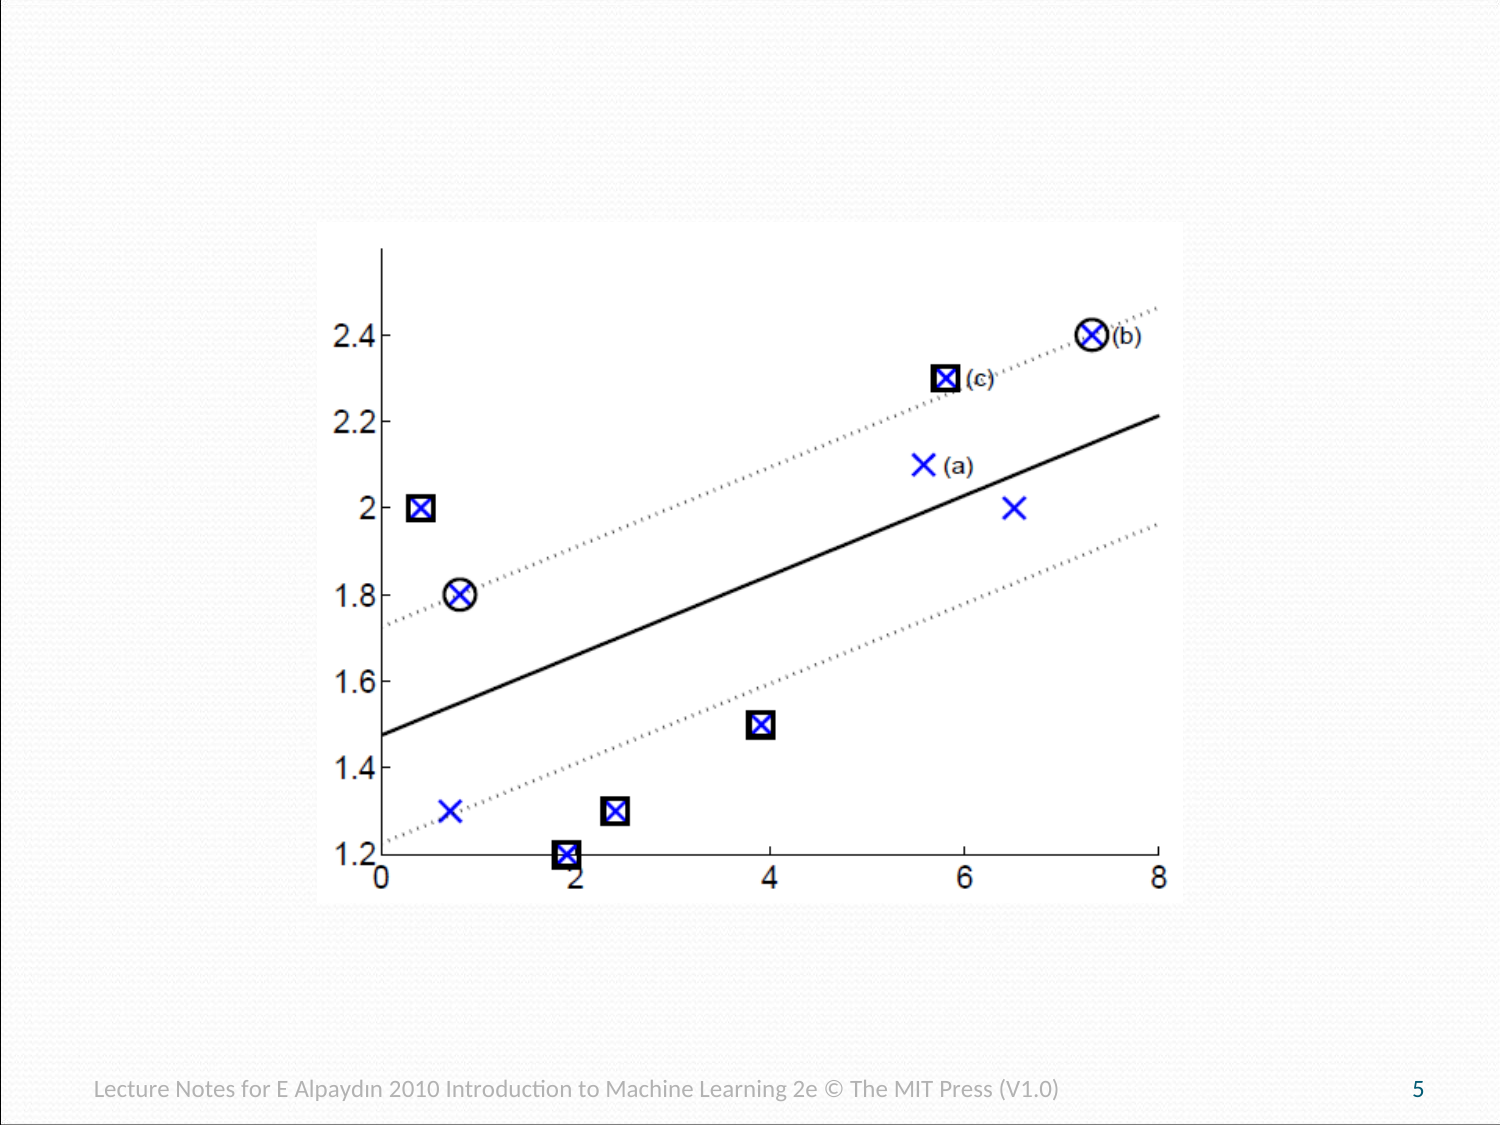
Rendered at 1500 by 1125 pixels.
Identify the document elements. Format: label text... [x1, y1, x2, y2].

text_box <number> [1299, 1042, 1426, 1103]
text_box Lecture Notes for E Alpaydın 2010 Introduction to Machine Learning 2e © The MIT Press (V1.0) [93, 1042, 1254, 1103]
picture [0, 0, 1500, 1125]
